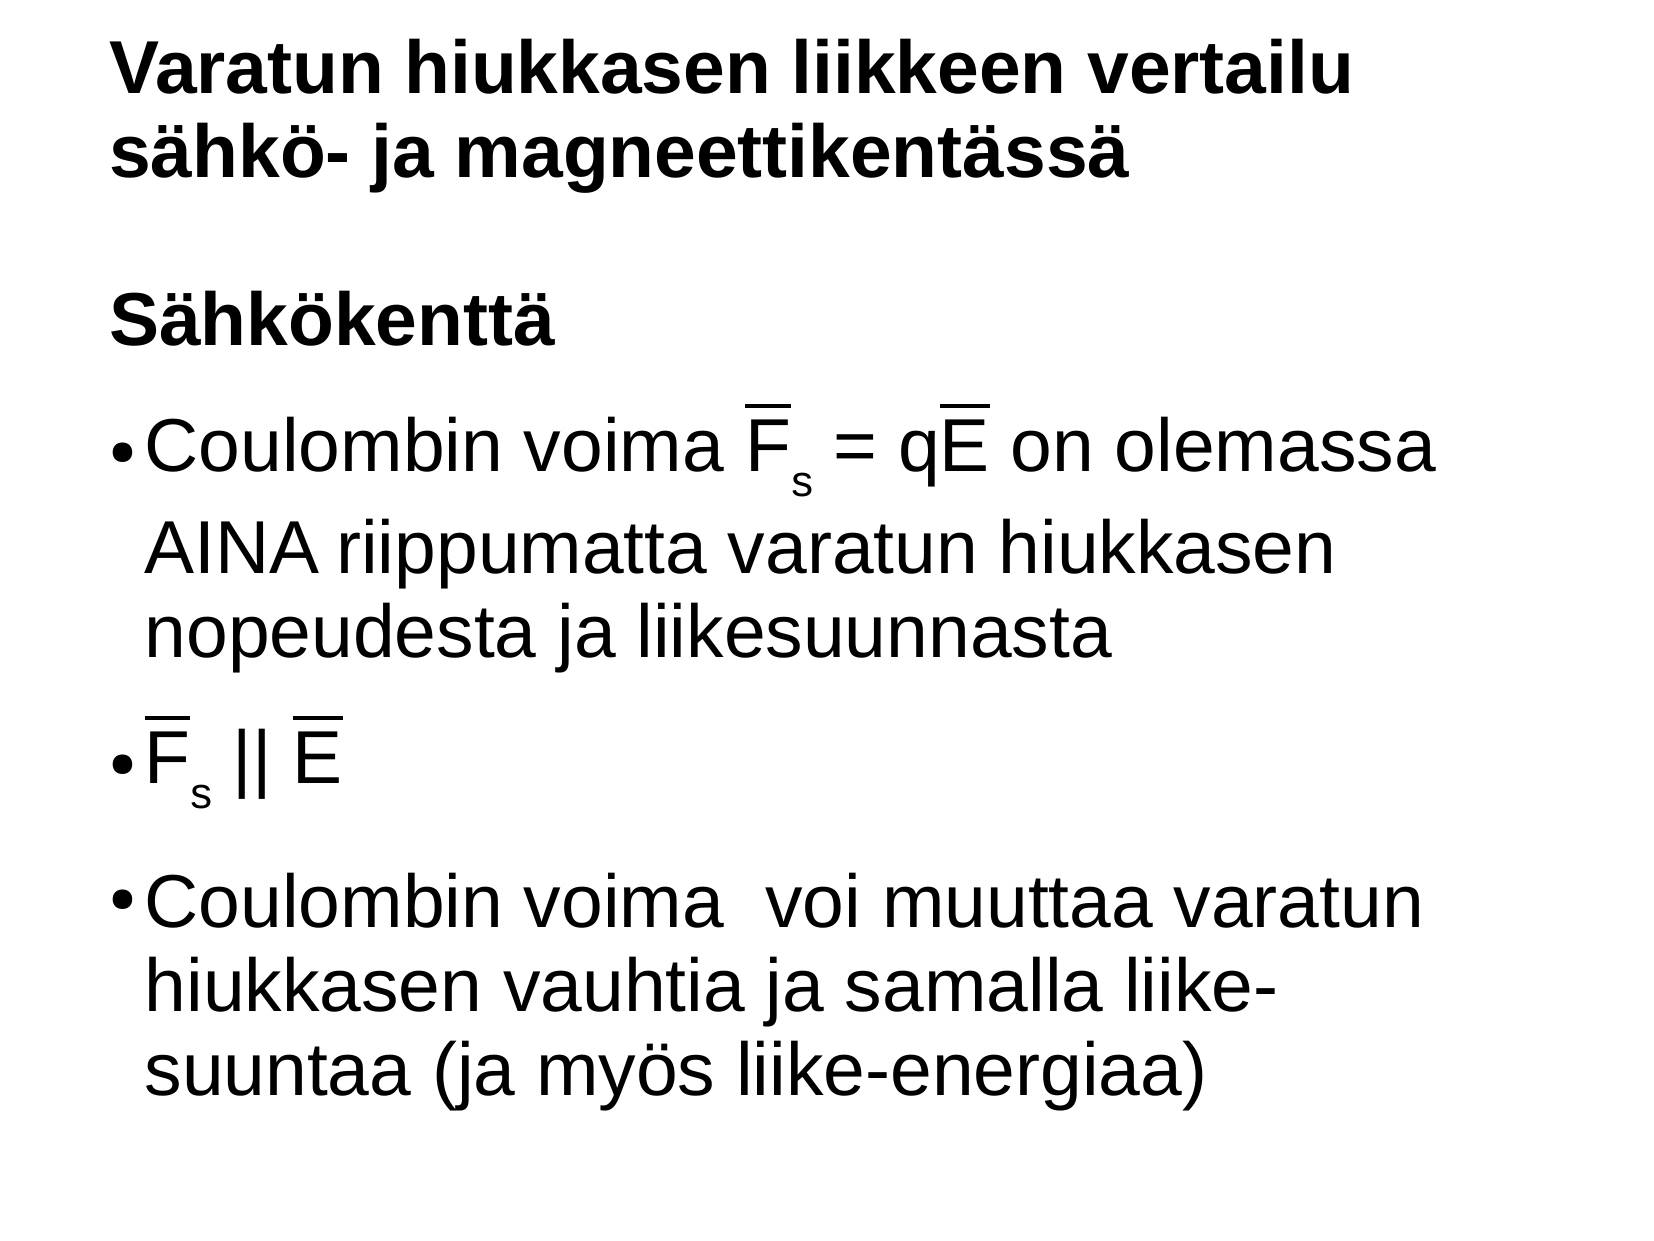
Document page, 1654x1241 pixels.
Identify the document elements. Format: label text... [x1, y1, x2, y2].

text_box Varatun hiukkasen liikkeen vertailu sähkö- ja magneettikentässä Sähkökenttä Coulombin voima Fs = qE on olemassa AINA riippumatta varatun hiukkasen nopeudesta ja liikesuunnasta Fs || E Coulombin voima voi muuttaa varatun hiukkasen vauhtia ja samalla liike-suuntaa (ja myös liike-energiaa) [94, 18, 1477, 1121]
